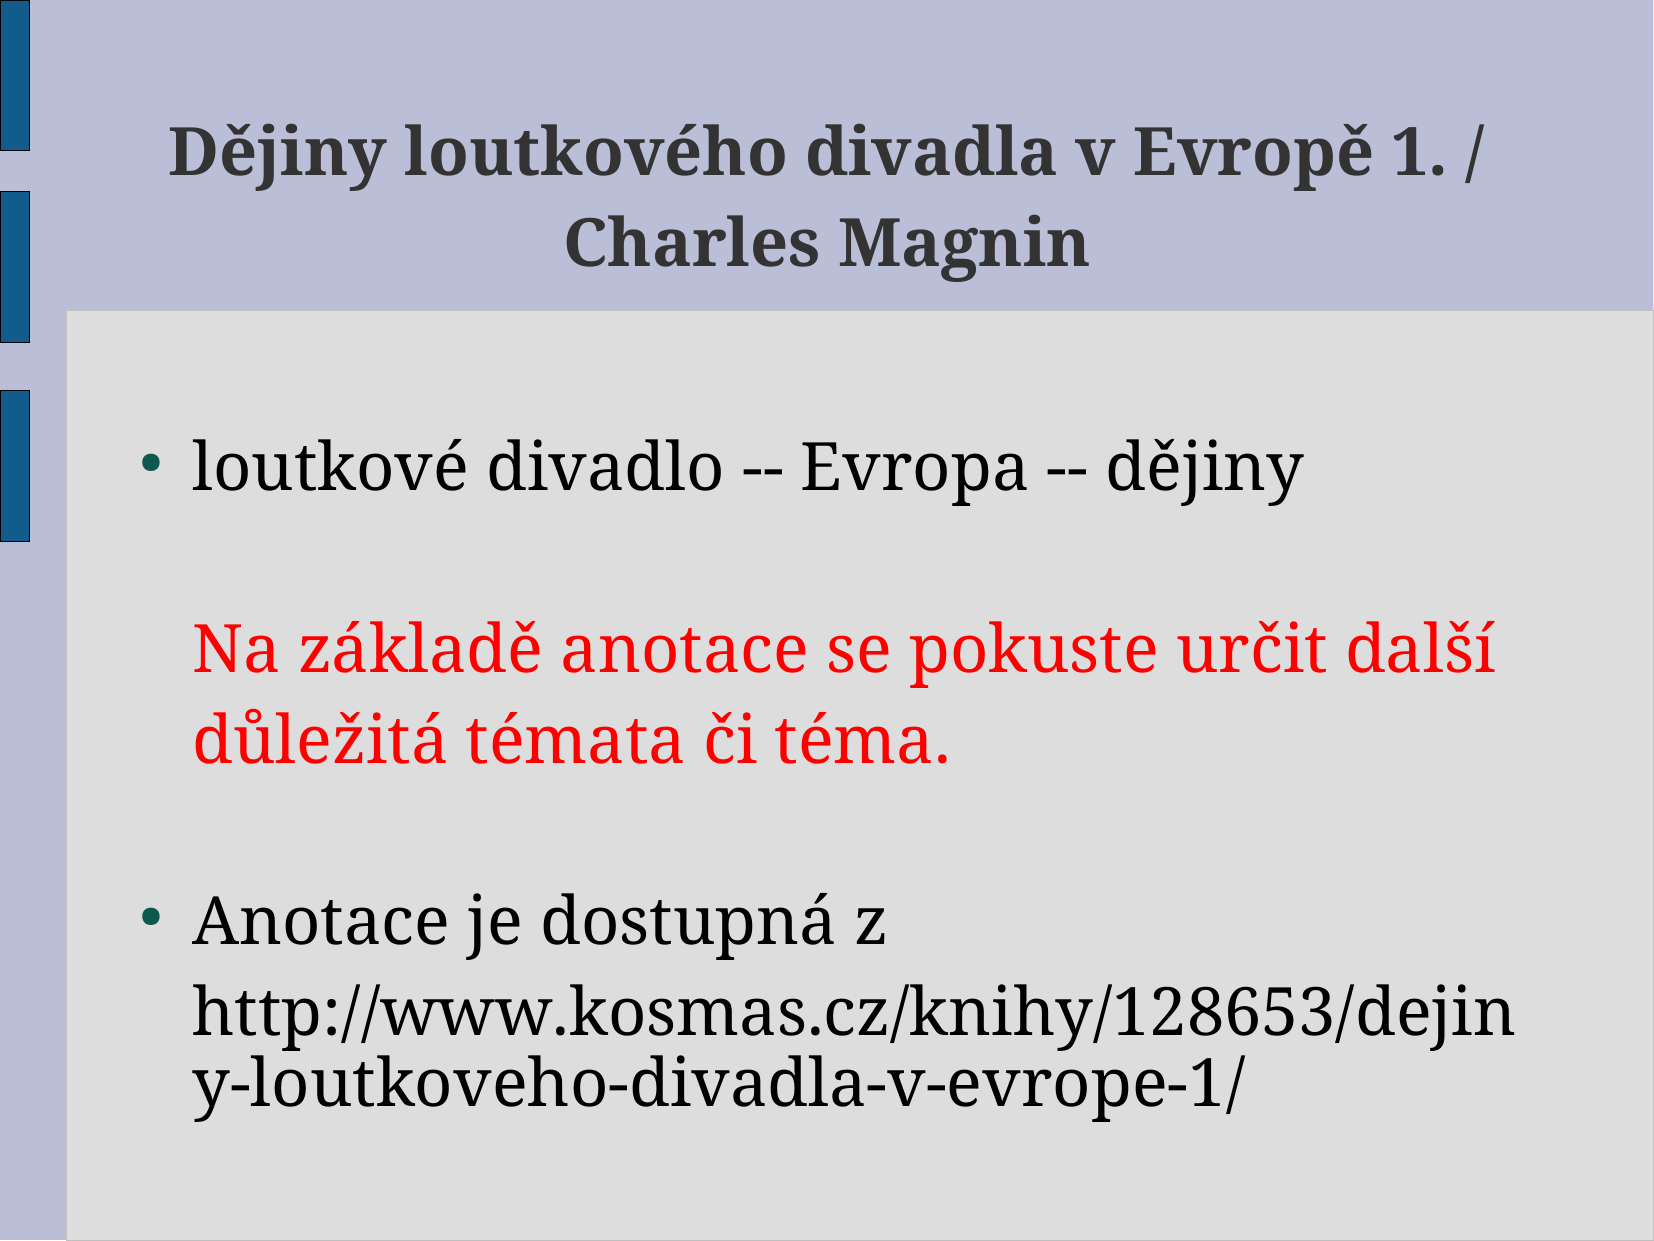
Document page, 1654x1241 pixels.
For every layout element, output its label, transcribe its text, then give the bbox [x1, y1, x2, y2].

list loutkové divadlo -- Evropa -- dějiny Na základě anotace se pokuste určit další důležitá témata či téma. Anotace je dostupná z http://www.kosmas.cz/knihy/128653/dejiny-loutkoveho-divadla-v-evrope-1/ [121, 344, 1534, 1112]
title Dějiny loutkového divadla v Evropě 1. / Charles Magnin [121, 98, 1534, 291]
